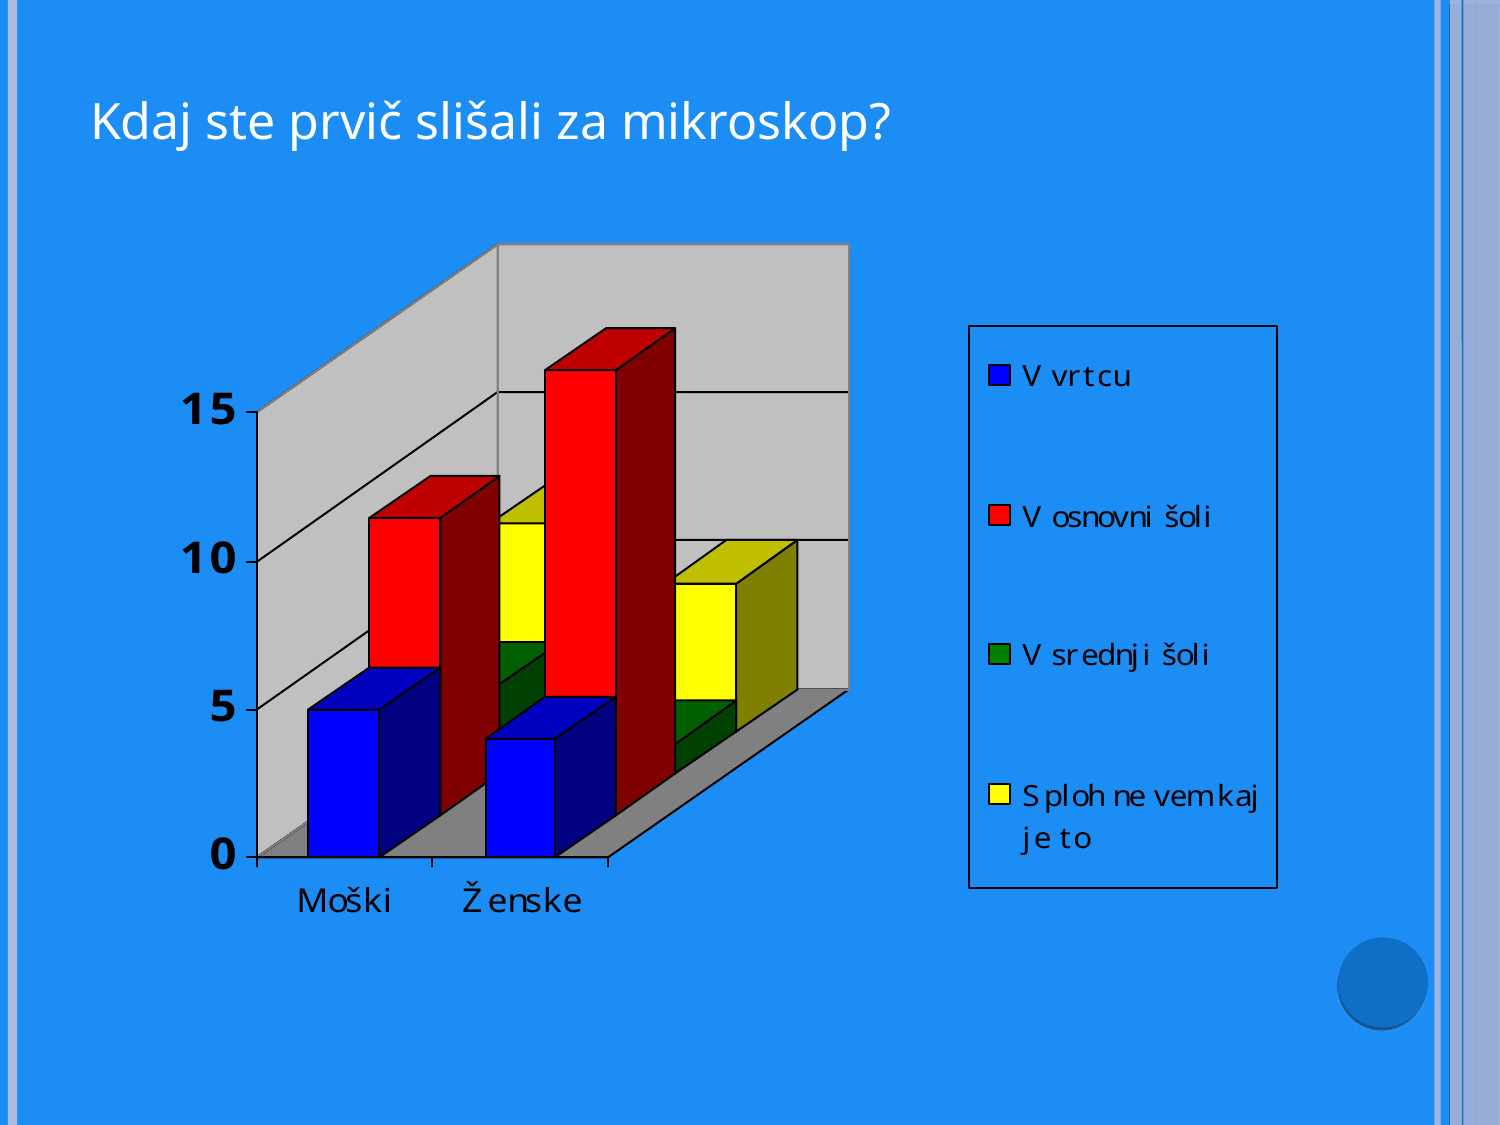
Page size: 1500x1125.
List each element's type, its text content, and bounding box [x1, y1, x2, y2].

picture [81, 233, 1309, 984]
list Kdaj ste prvič slišali za mikroskop? [75, 82, 997, 188]
chart [82, 234, 1310, 985]
